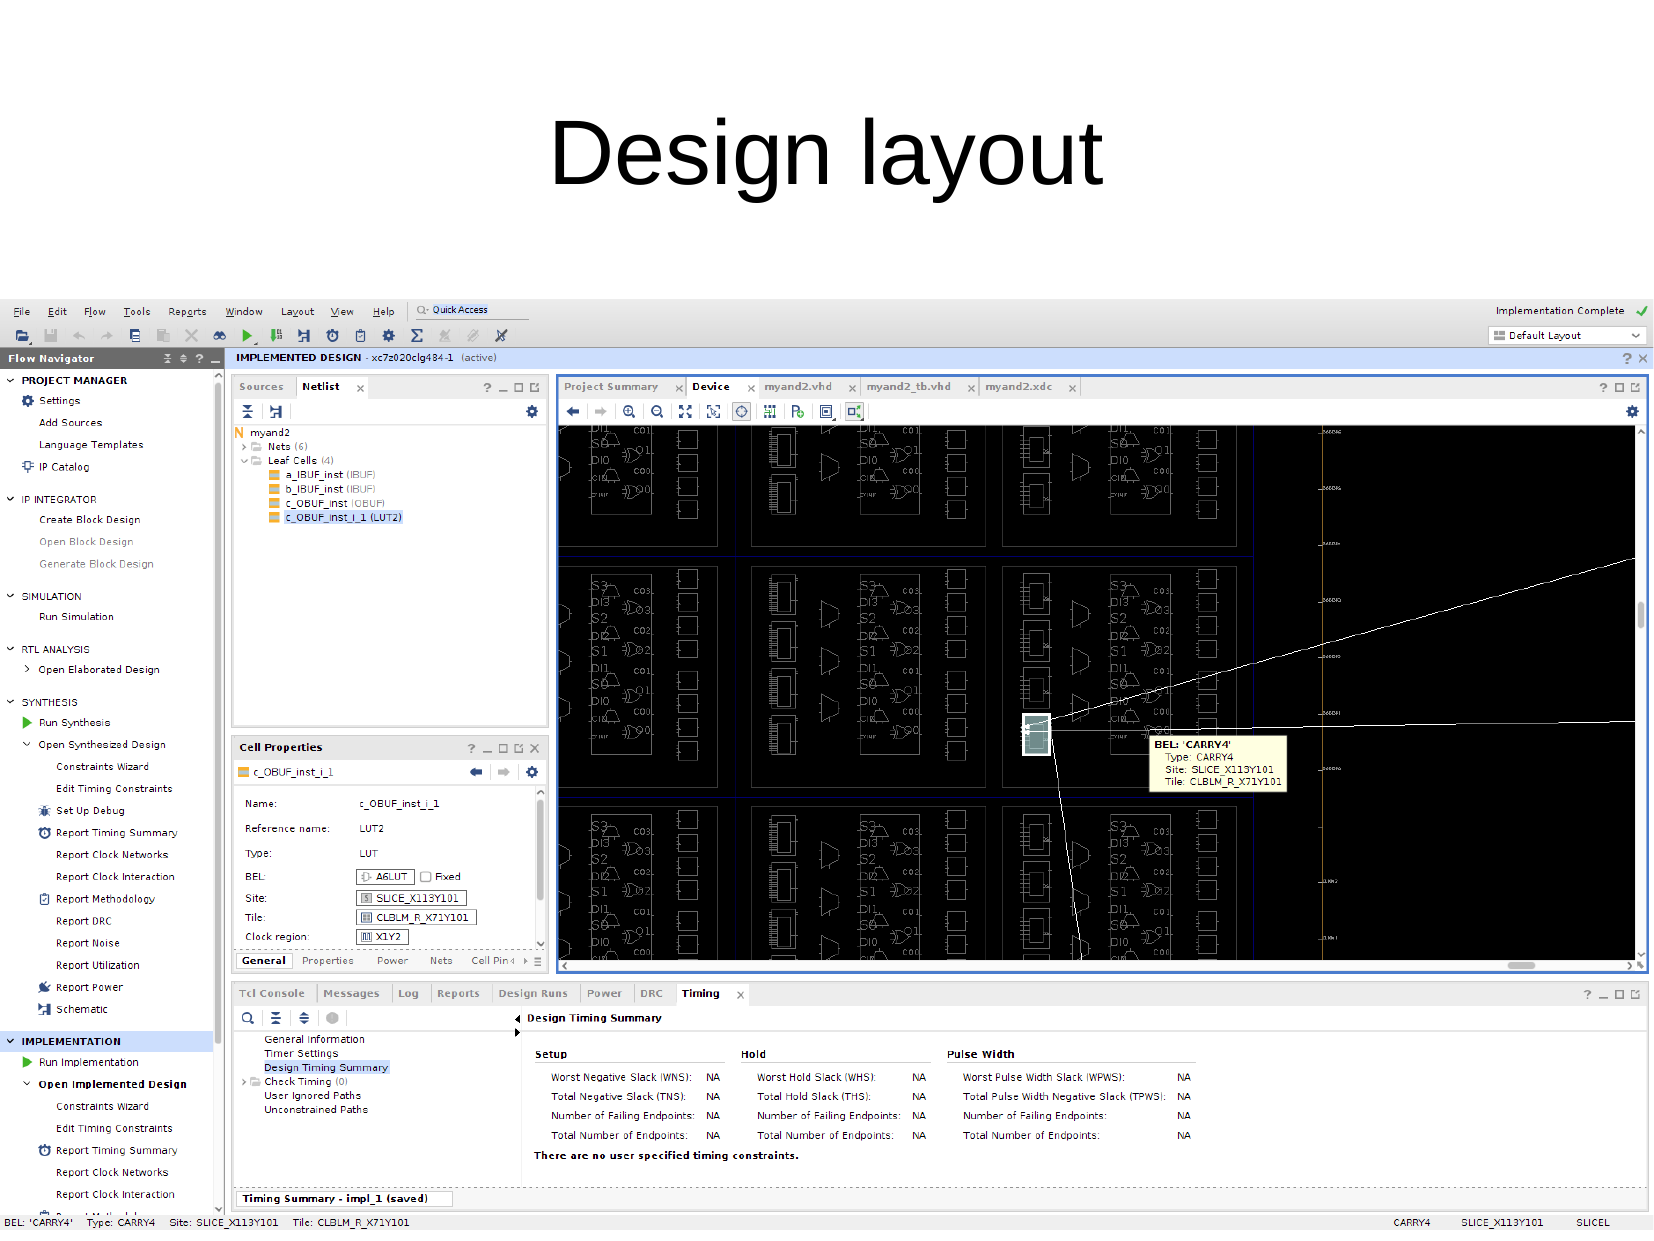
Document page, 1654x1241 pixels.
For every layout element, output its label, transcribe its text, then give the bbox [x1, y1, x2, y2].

title Design layout [82, 49, 1571, 257]
picture [0, 299, 1654, 1230]
